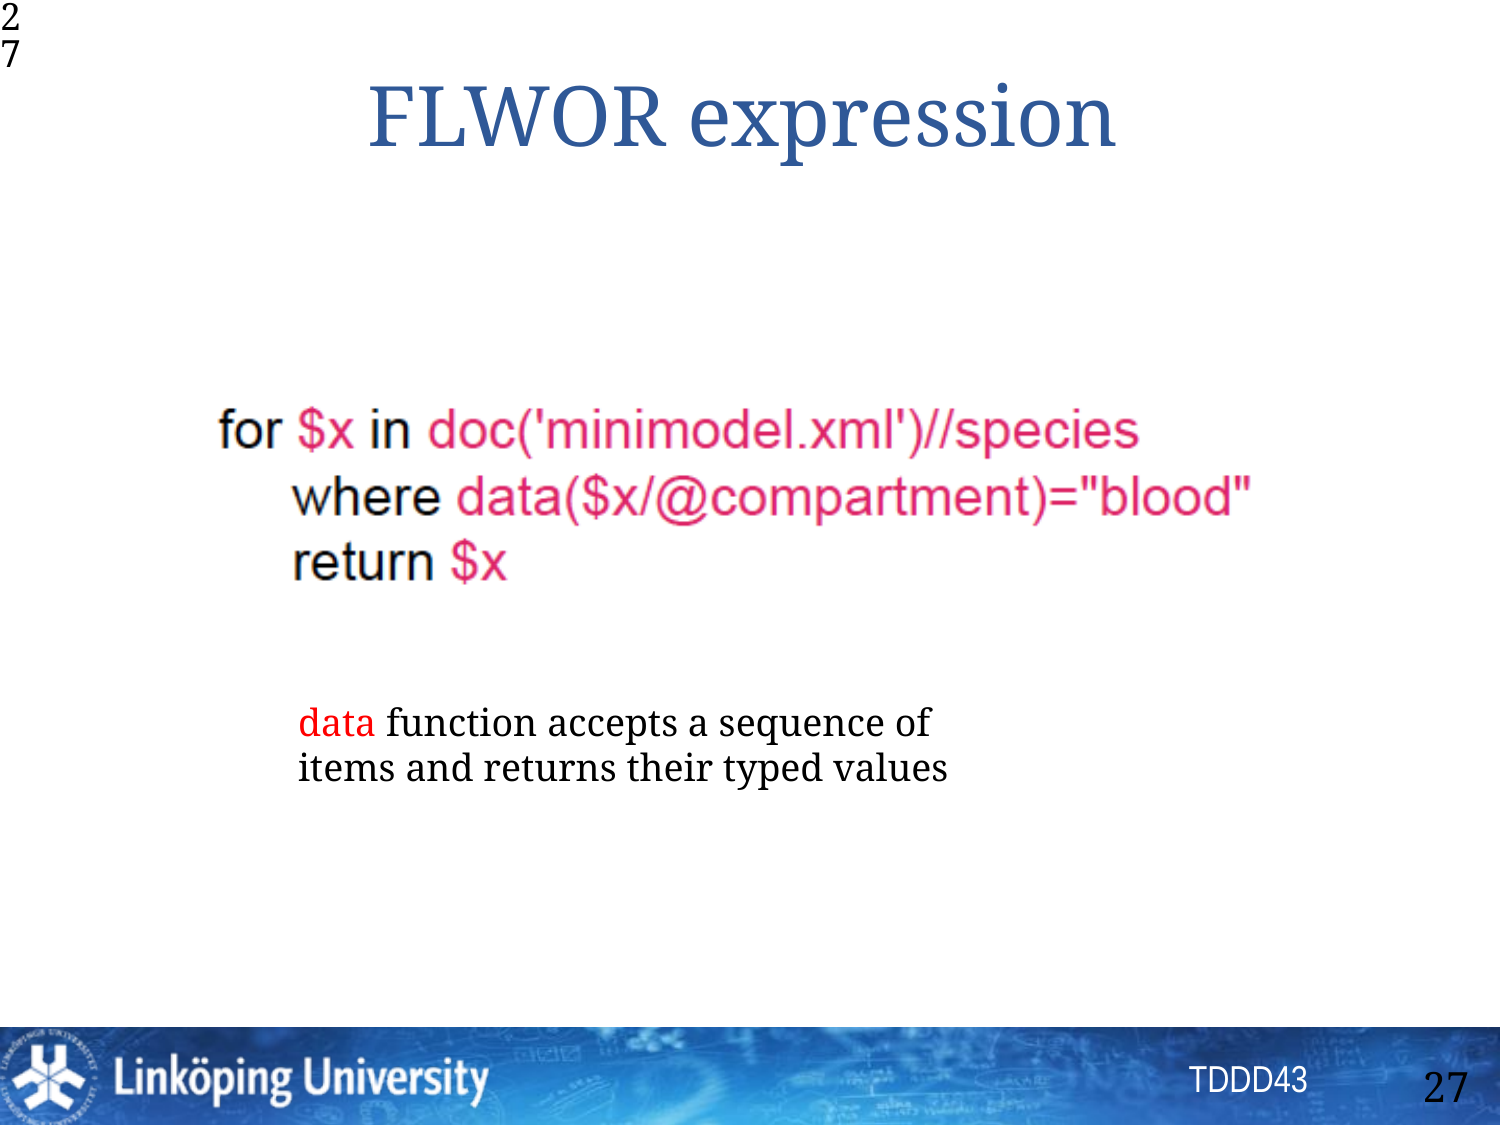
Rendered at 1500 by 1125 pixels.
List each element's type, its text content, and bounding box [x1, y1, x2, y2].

picture [0, 1027, 1500, 1125]
text_box <number> [1407, 1053, 1500, 1114]
title FLWOR expression [67, 30, 1418, 171]
picture [212, 386, 1286, 608]
text_box data function accepts a sequence of items and returns their typed values [283, 691, 1034, 797]
